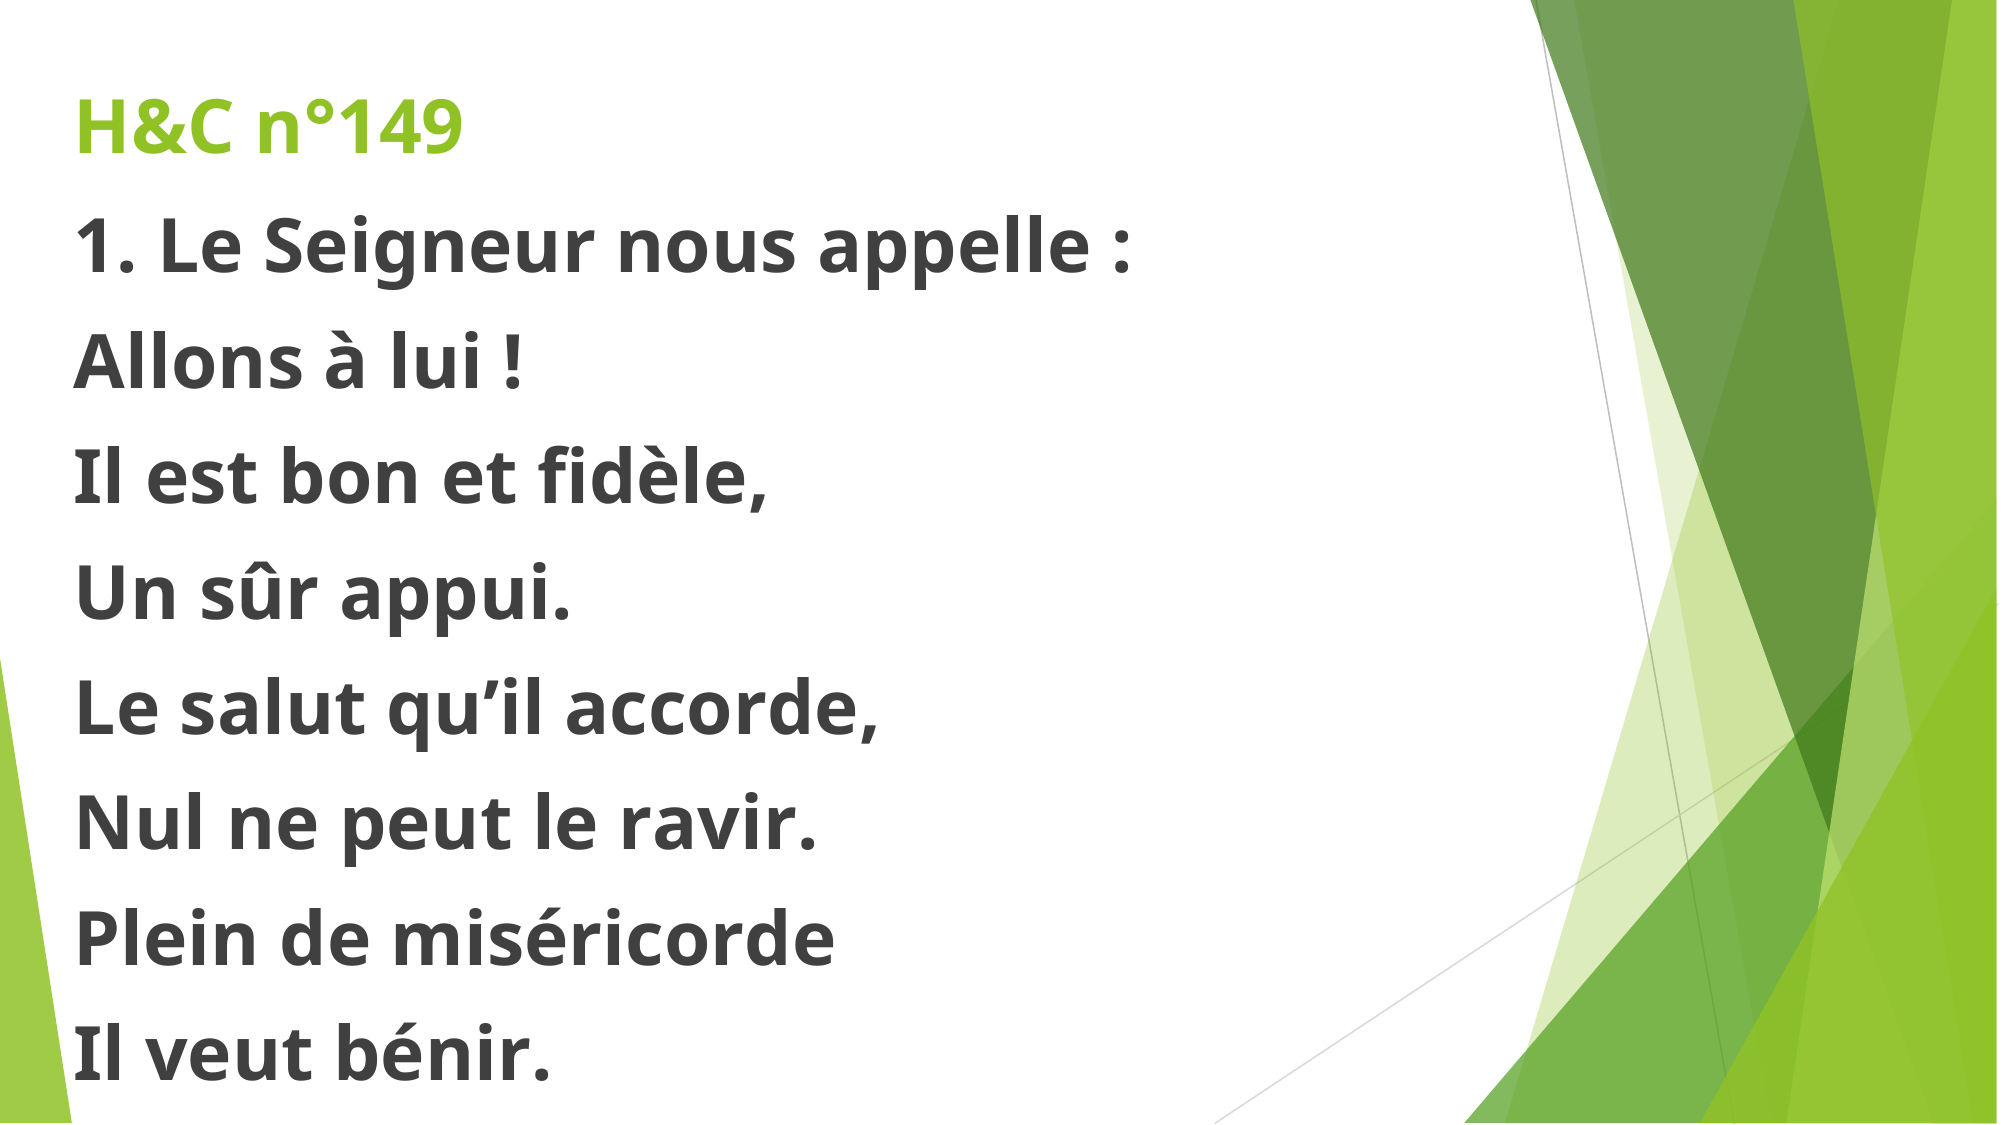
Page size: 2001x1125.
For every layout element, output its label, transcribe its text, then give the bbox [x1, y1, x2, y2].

text_box H&C n°149 [59, 70, 1522, 177]
text_box 1. Le Seigneur nous appelle : Allons à lui ! Il est bon et fidèle, Un sûr appui. Le salut qu’il accorde, Nul ne peut le ravir. Plein de miséricorde Il veut bénir. [58, 177, 2001, 1037]
